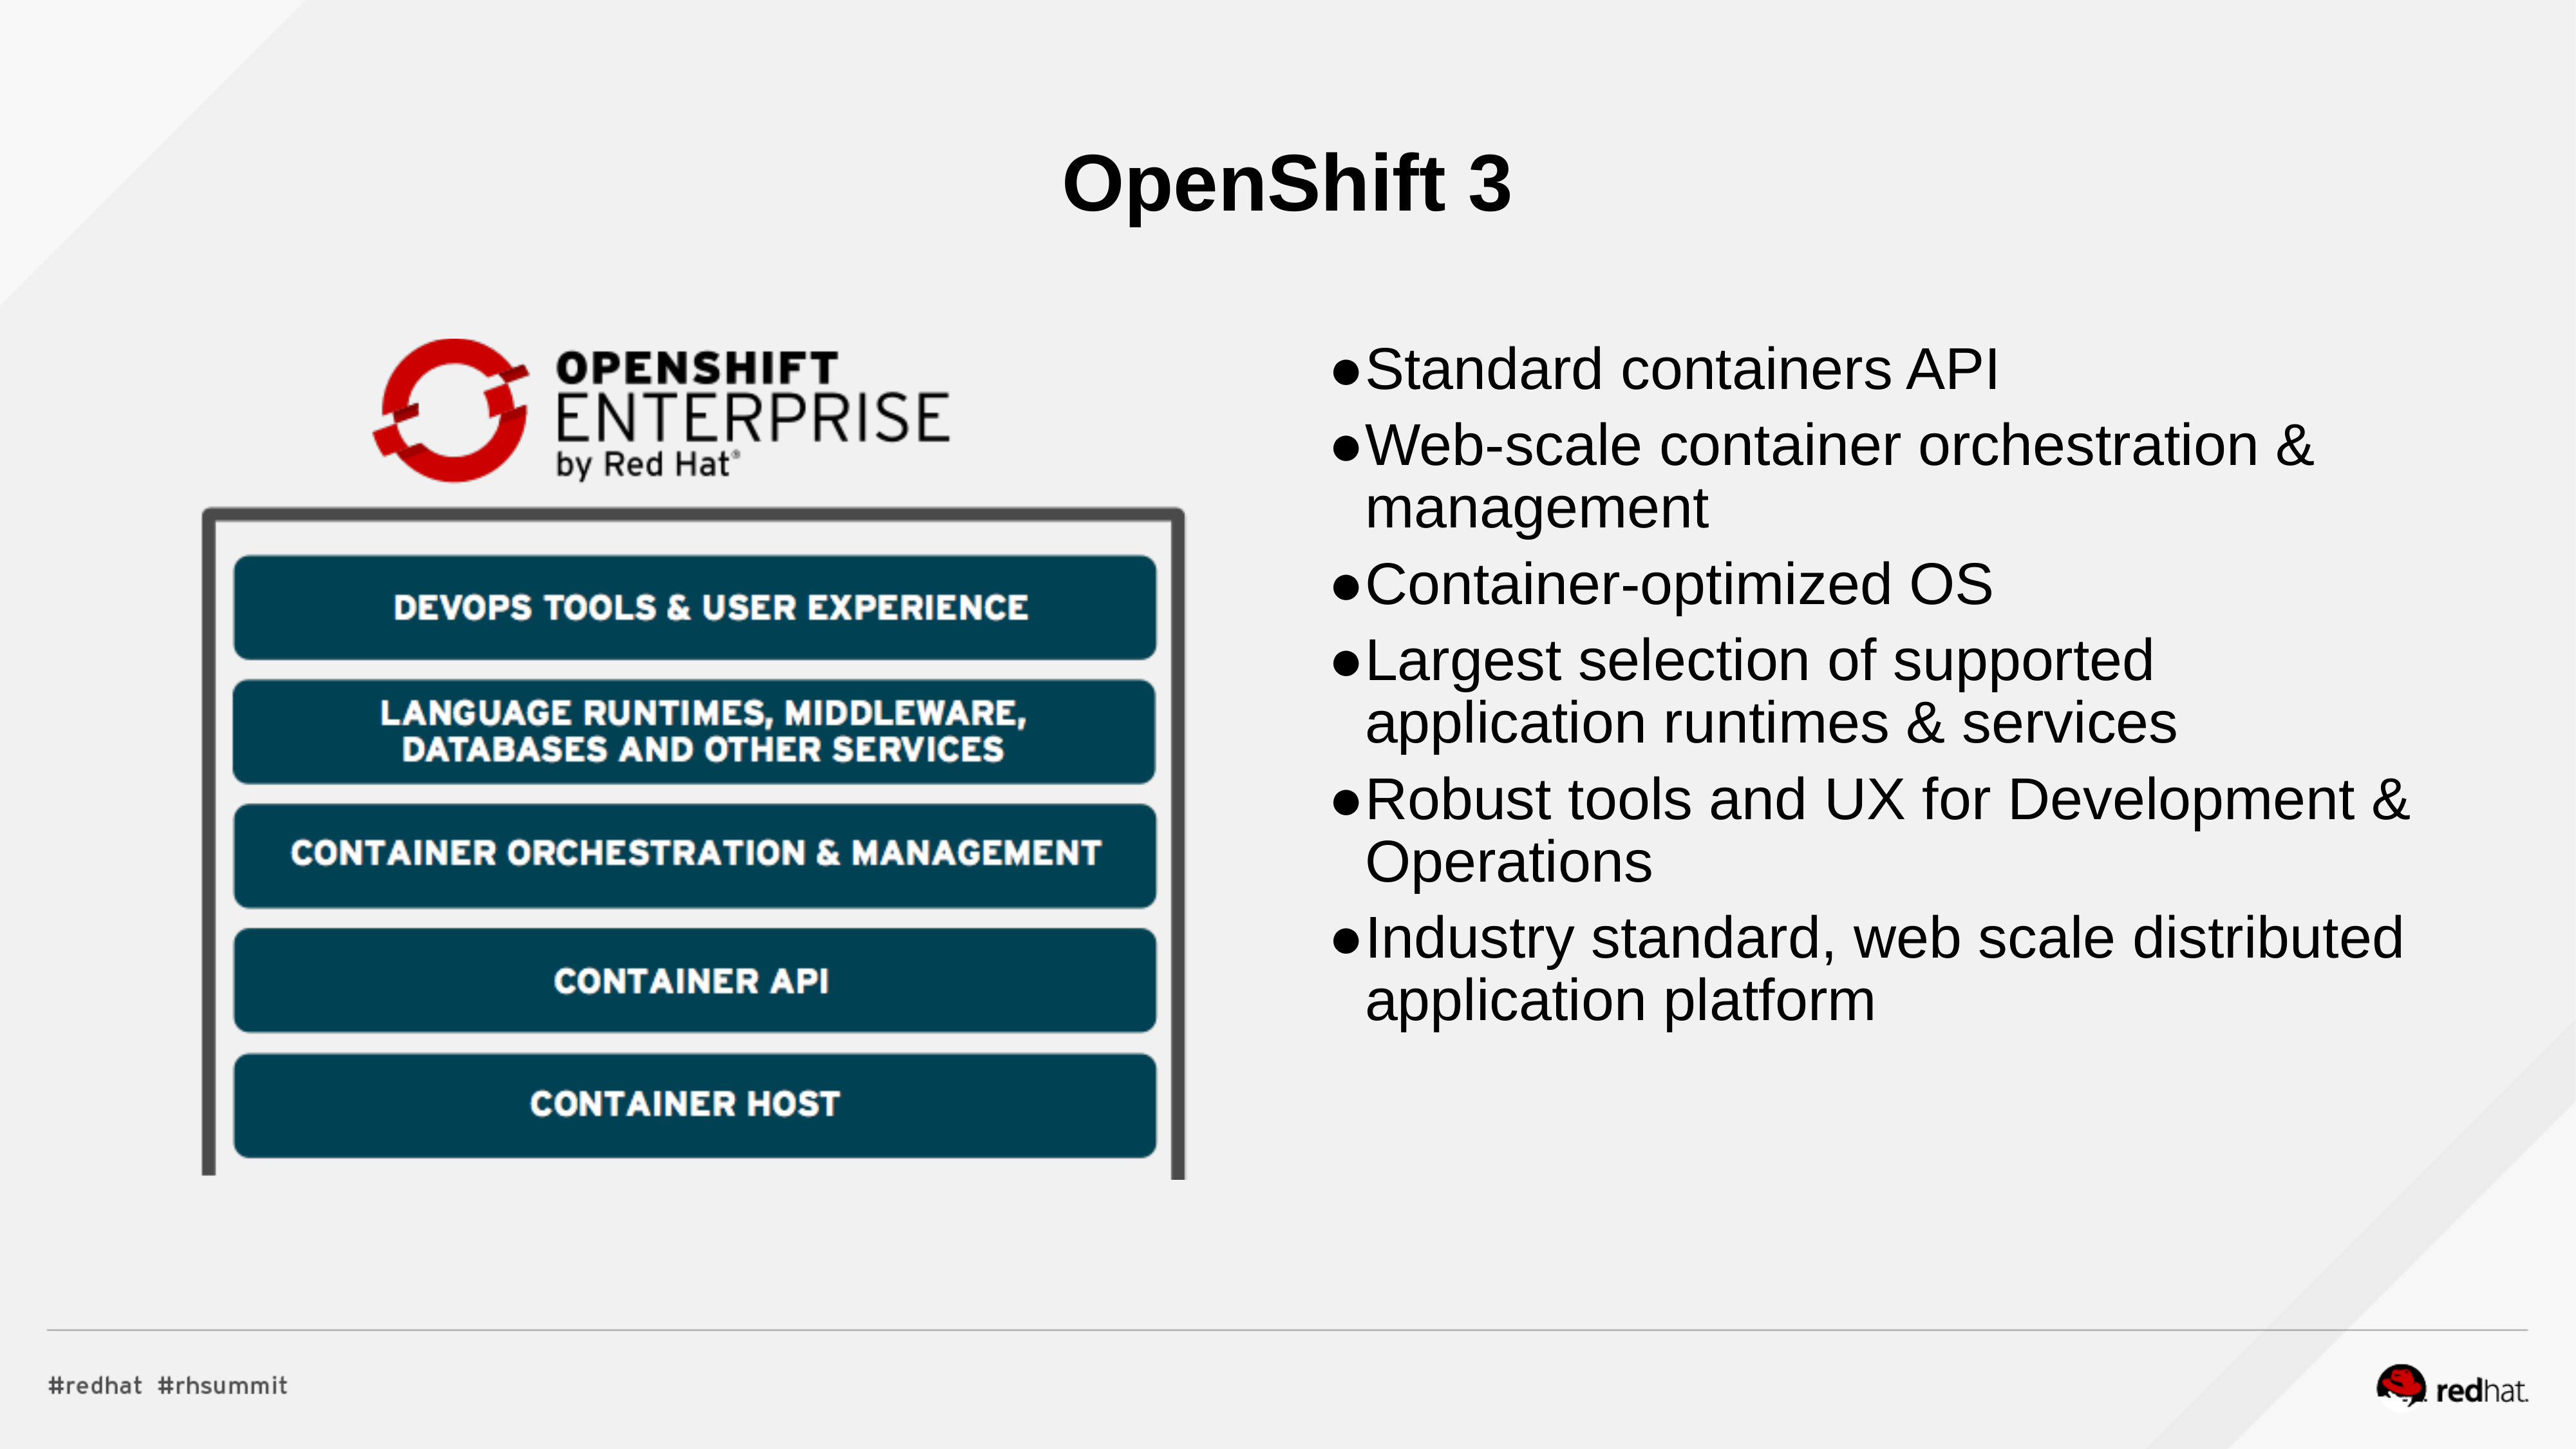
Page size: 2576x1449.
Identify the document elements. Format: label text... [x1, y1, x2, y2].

list Standard containers API Web-scale container orchestration & management Container-optimized OS Largest selection of supported application runtimes & services Robust tools and UX for Development & Operations Industry standard, web scale distributed application platform [1316, 339, 2448, 1180]
title OpenShift 3 [129, 57, 2447, 300]
picture [0, 0, 2576, 1449]
